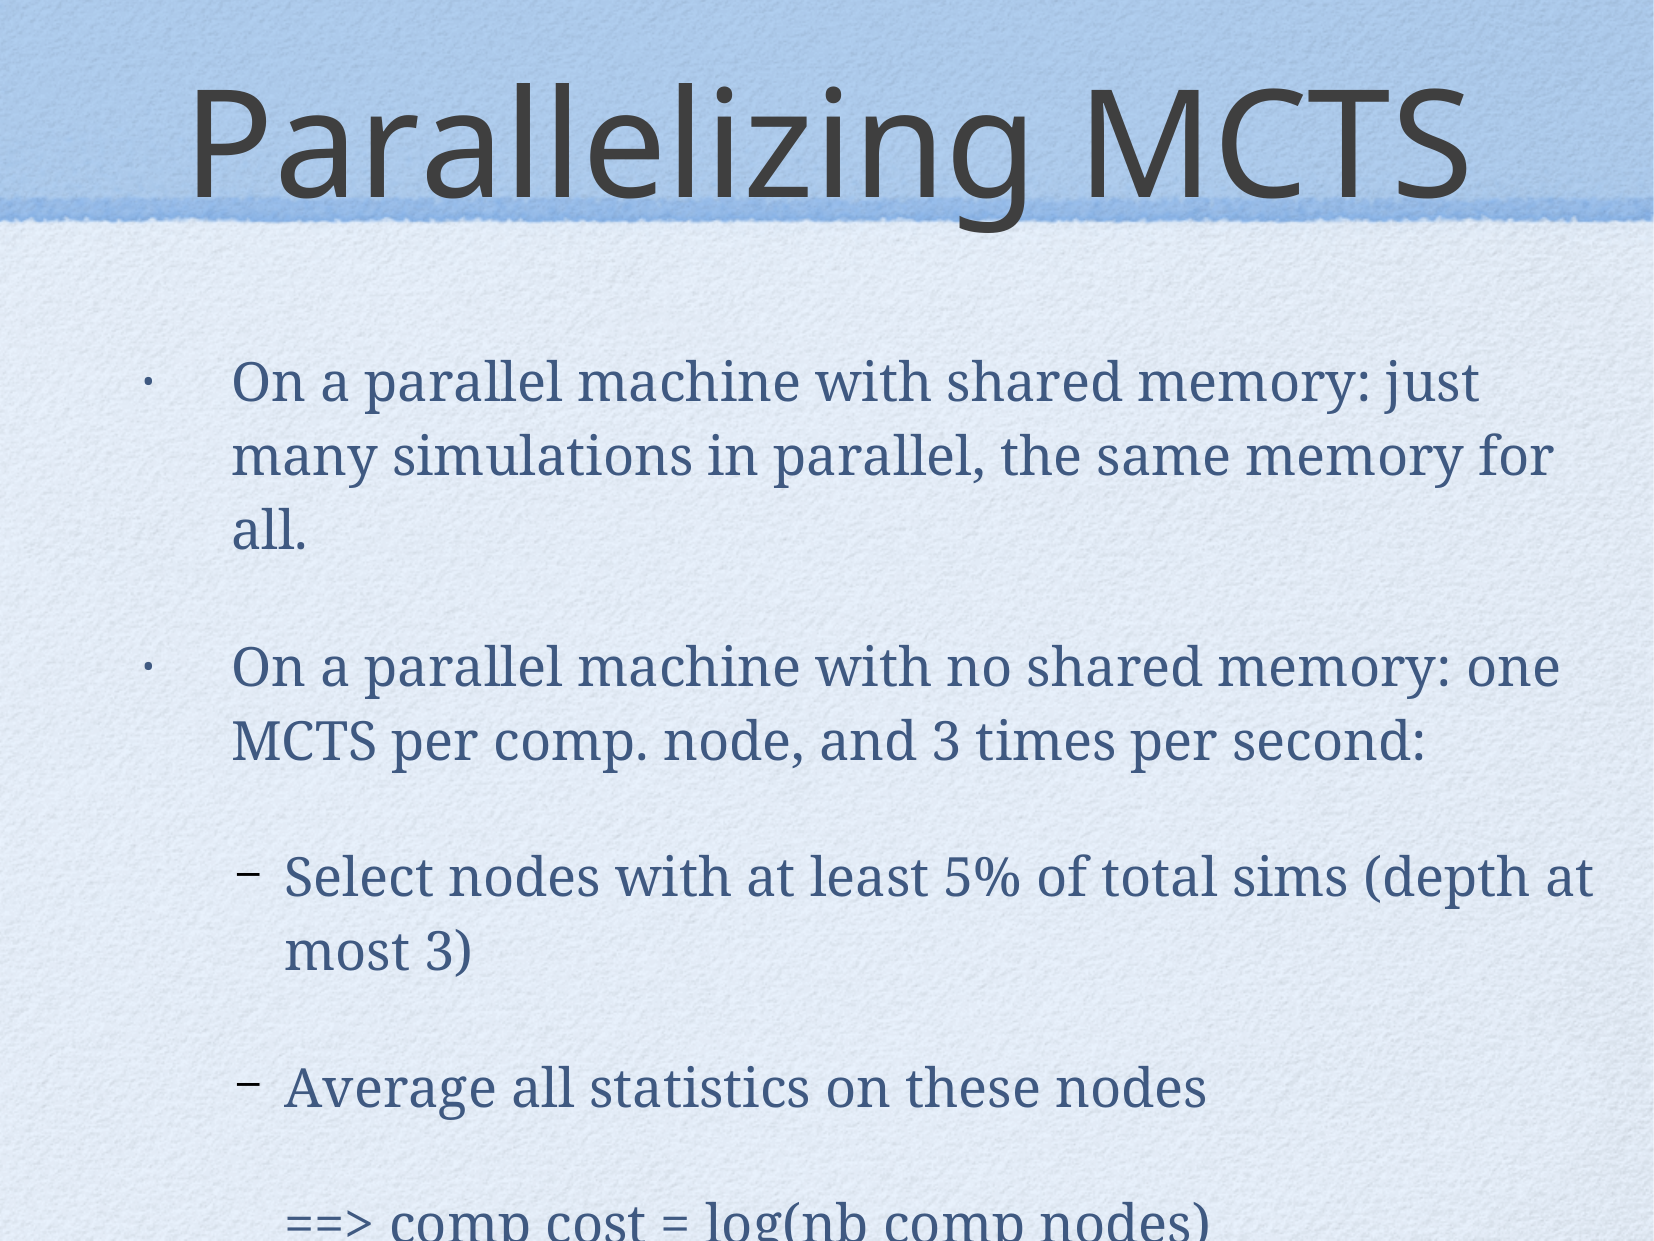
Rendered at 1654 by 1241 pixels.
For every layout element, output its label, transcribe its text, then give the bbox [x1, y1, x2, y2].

picture [917, 1216, 932, 1241]
picture [580, 1216, 595, 1241]
picture [952, 1217, 964, 1241]
picture [509, 1217, 523, 1240]
picture [1146, 1216, 1159, 1226]
list On a parallel machine with shared memory: just many simulations in parallel, the same memory for all. On a parallel machine with no shared memory: one MCTS per comp. node, and 3 times per second: Select nodes with at least 5% of total sims (depth at most 3) Average all statistics on these nodes ==> comp cost = log(nb comp nodes) [71, 343, 1613, 1163]
picture [1050, 1217, 1063, 1241]
picture [762, 1216, 771, 1230]
picture [458, 1217, 470, 1241]
picture [1082, 1216, 1097, 1241]
picture [1113, 1217, 1127, 1240]
picture [476, 1217, 487, 1241]
title Parallelizing MCTS [19, 0, 1635, 280]
picture [970, 1217, 981, 1241]
picture [1003, 1217, 1017, 1240]
picture [0, 0, 1654, 1241]
picture [846, 1217, 860, 1240]
picture [812, 1217, 825, 1241]
picture [423, 1216, 438, 1241]
picture [729, 1216, 744, 1241]
